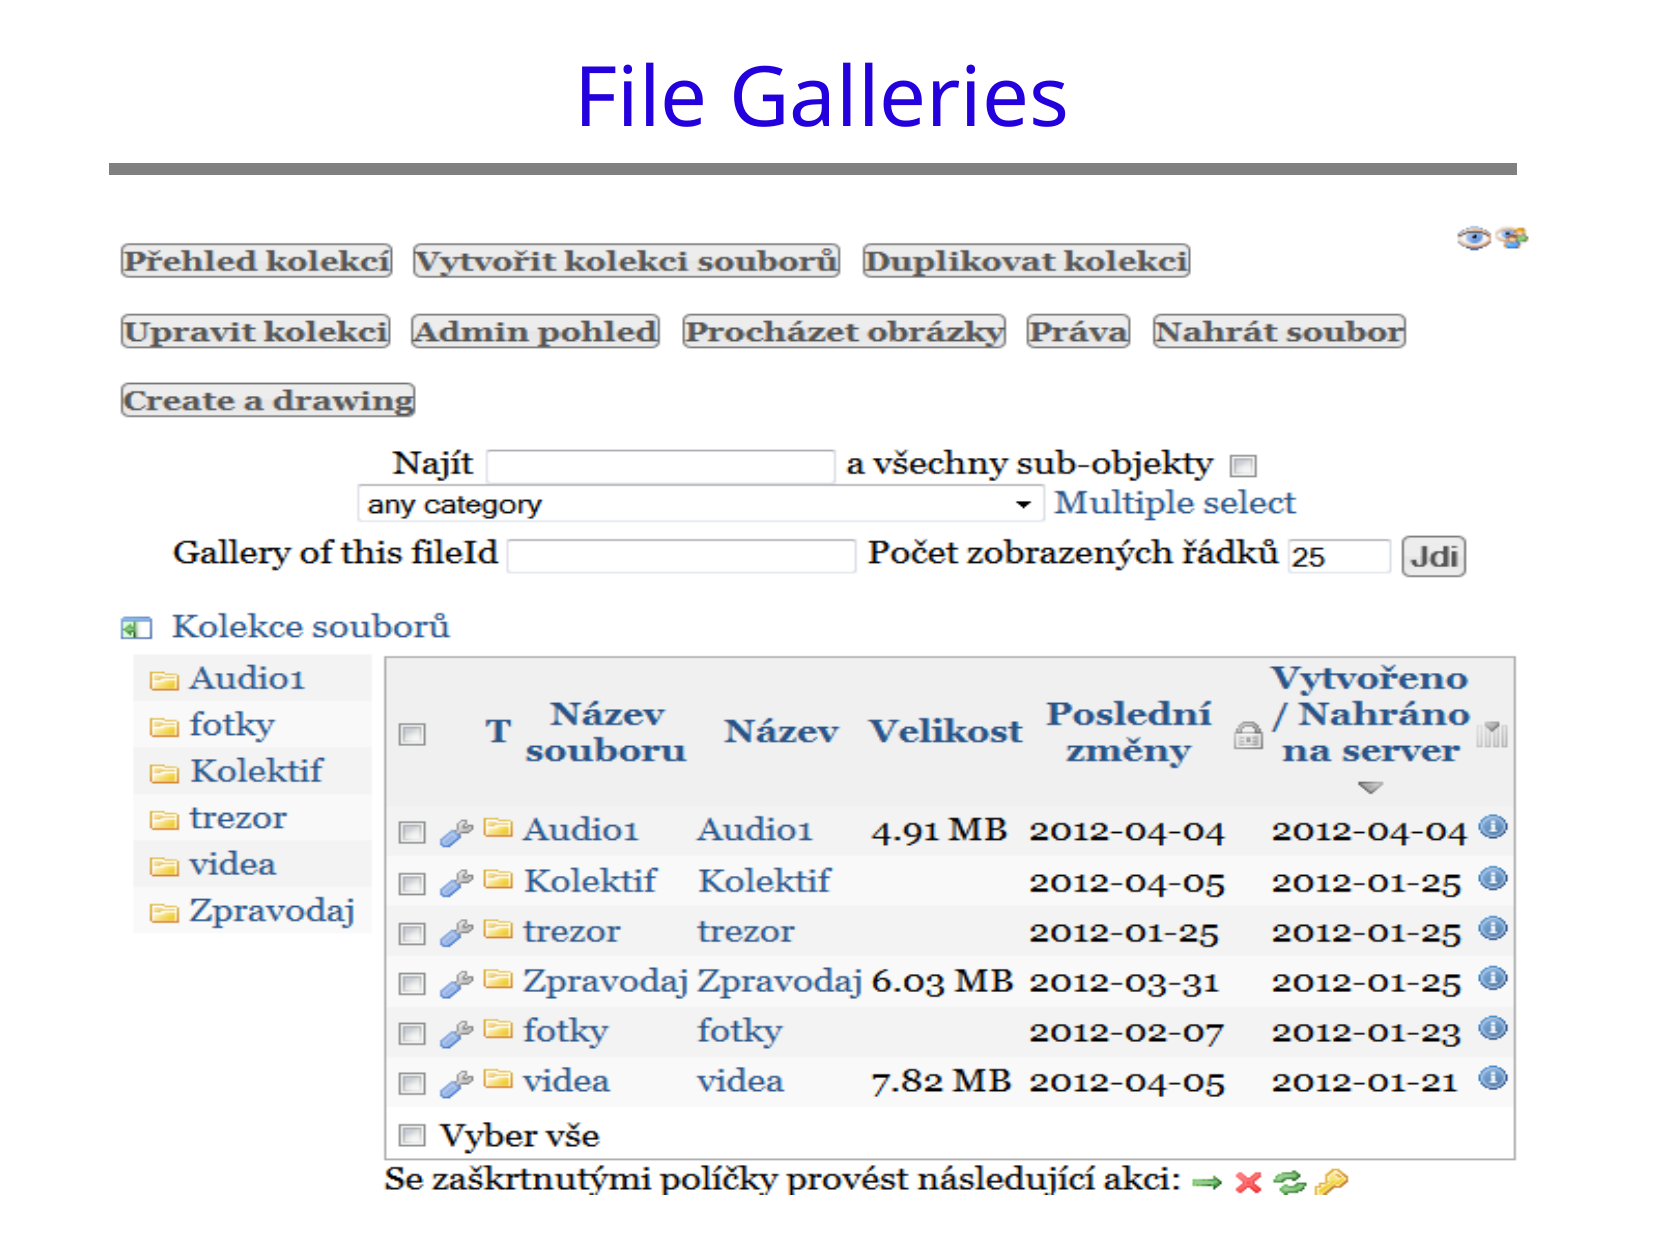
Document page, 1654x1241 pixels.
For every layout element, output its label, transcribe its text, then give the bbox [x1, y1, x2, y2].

title File Galleries [78, 46, 1567, 143]
picture [107, 223, 1533, 1195]
